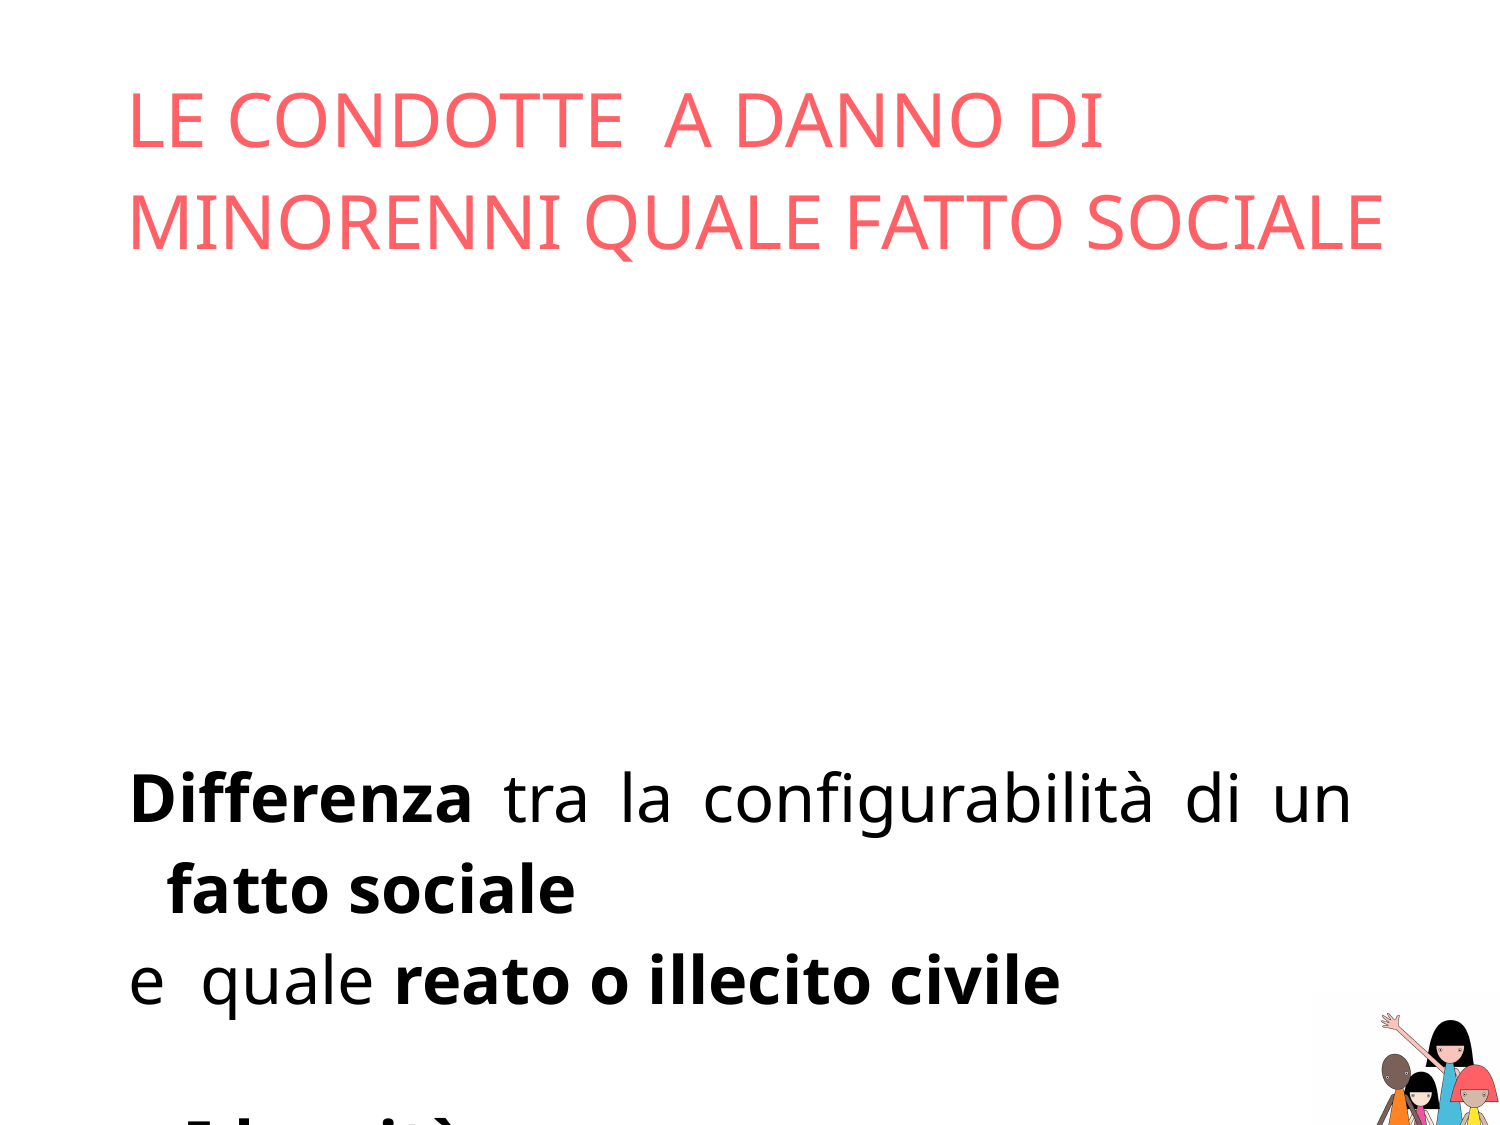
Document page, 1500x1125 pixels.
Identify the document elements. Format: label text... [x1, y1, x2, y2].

text_box Differenza tra la configurabilità di un fatto sociale e quale reato o illecito civile Idoneità a provocare comunque un pregiudizio ad un minorenne comporta allo stesso modo un intervento progettuale Intervento di protezione sociale, sanitario, educativo, slegato e non condizionato dalla configurabilità o dalla denuncia penale, ovvero da esiti penali e civili : [76, 744, 1370, 1125]
text_box LE CONDOTTE A DANNO DI MINORENNI QUALE FATTO SOCIALE [111, 59, 1406, 278]
